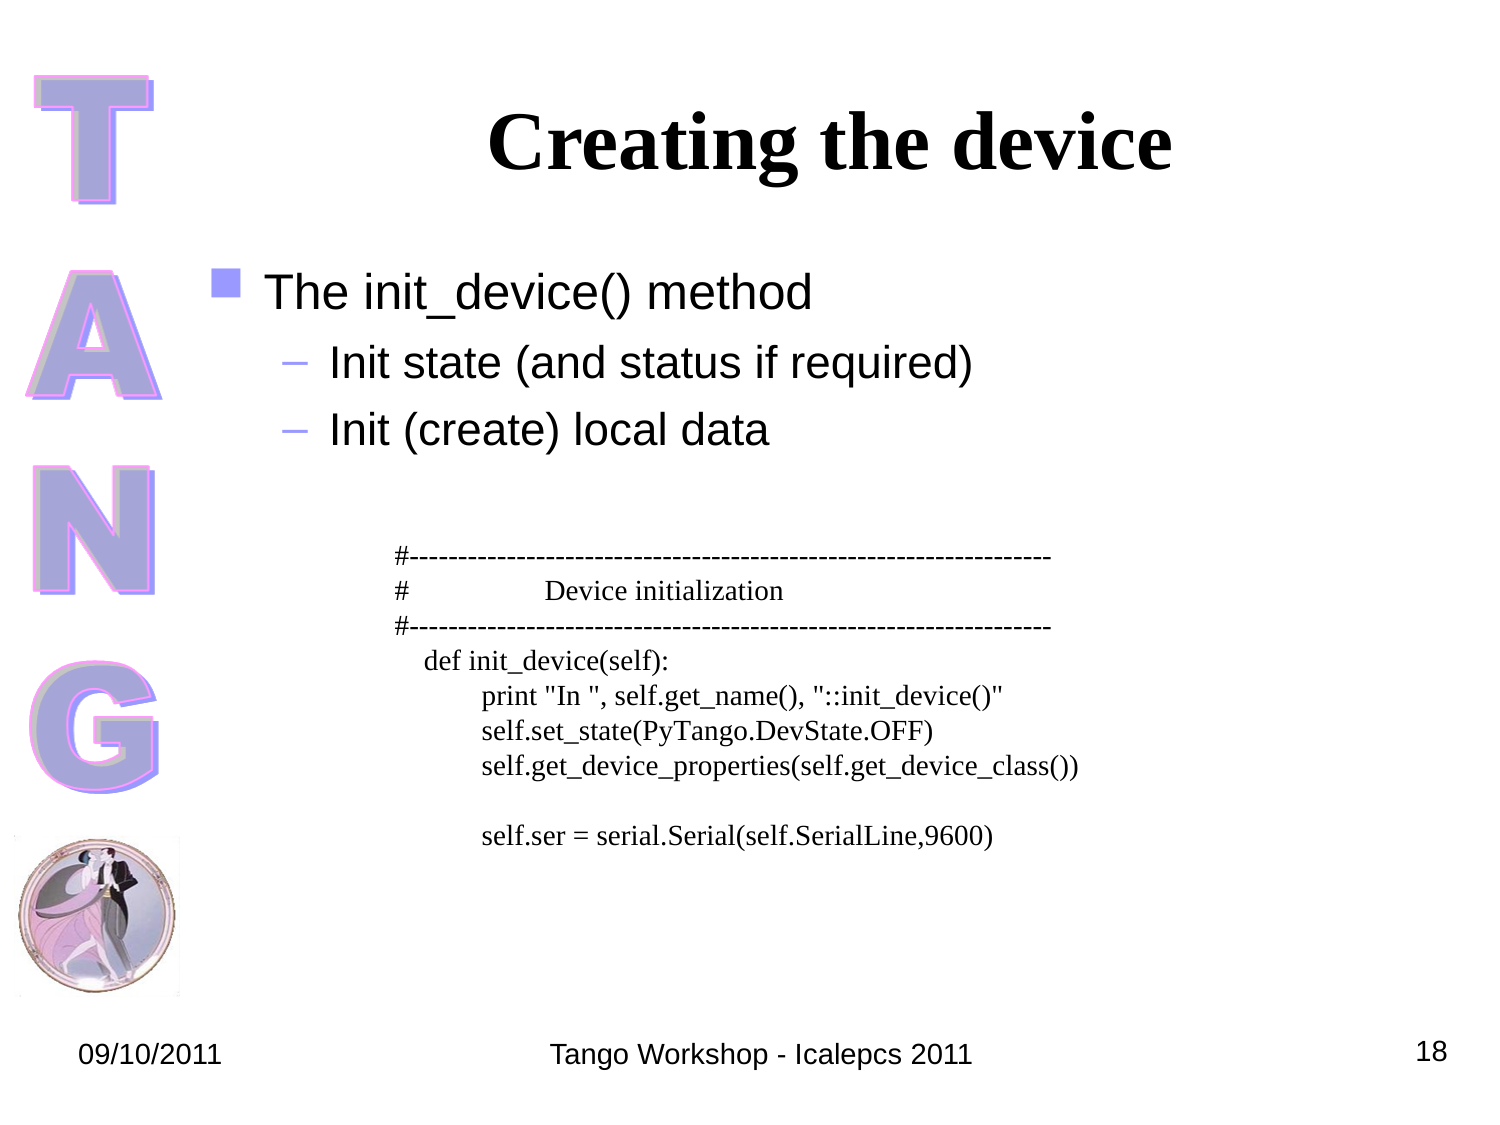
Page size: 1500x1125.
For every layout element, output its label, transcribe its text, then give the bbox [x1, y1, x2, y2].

title Creating the device [192, 67, 1468, 206]
list The init_device() method Init state (and status if required) Init (create) local data [192, 252, 1468, 478]
text_box #------------------------------------------------------------------ # Device initialization #------------------------------------------------------------------ def init_device(self): print "In ", self.get_name(), "::init_device()" self.set_state(PyTango.DevState.OFF) self.get_device_properties(self.get_device_class()) self.ser = serial.Serial(self.SerialLine,9600) [379, 528, 1095, 875]
picture [13, 74, 184, 1001]
